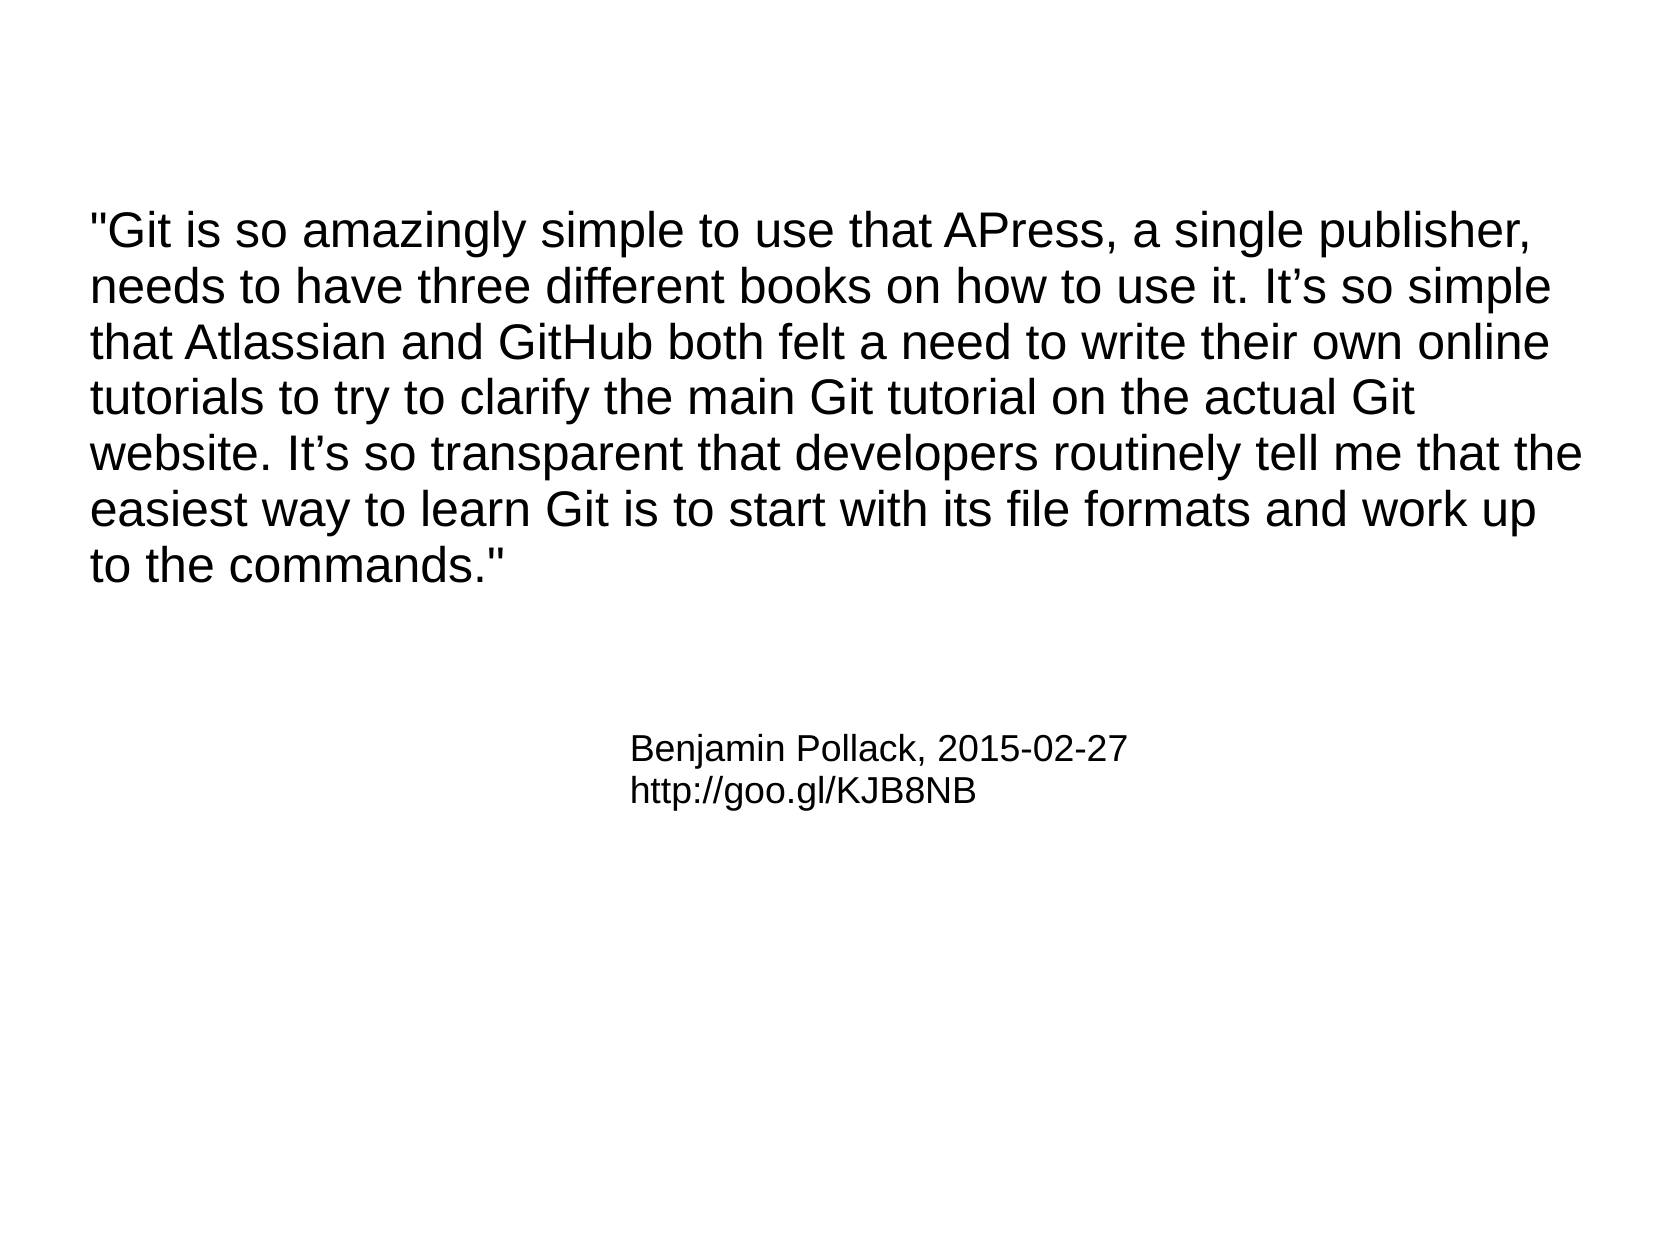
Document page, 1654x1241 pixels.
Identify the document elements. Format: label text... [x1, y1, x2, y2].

text_box "Git is so amazingly simple to use that APress, a single publisher, needs to have three different books on how to use it. It’s so simple that Atlassian and GitHub both felt a need to write their own online tutorials to try to clarify the main Git tutorial on the actual Git website. It’s so transparent that developers routinely tell me that the easiest way to learn Git is to start with its file formats and work up to the commands." [75, 195, 1600, 604]
text_box Benjamin Pollack, 2015-02-27 http://goo.gl/KJB8NB [615, 720, 1144, 819]
